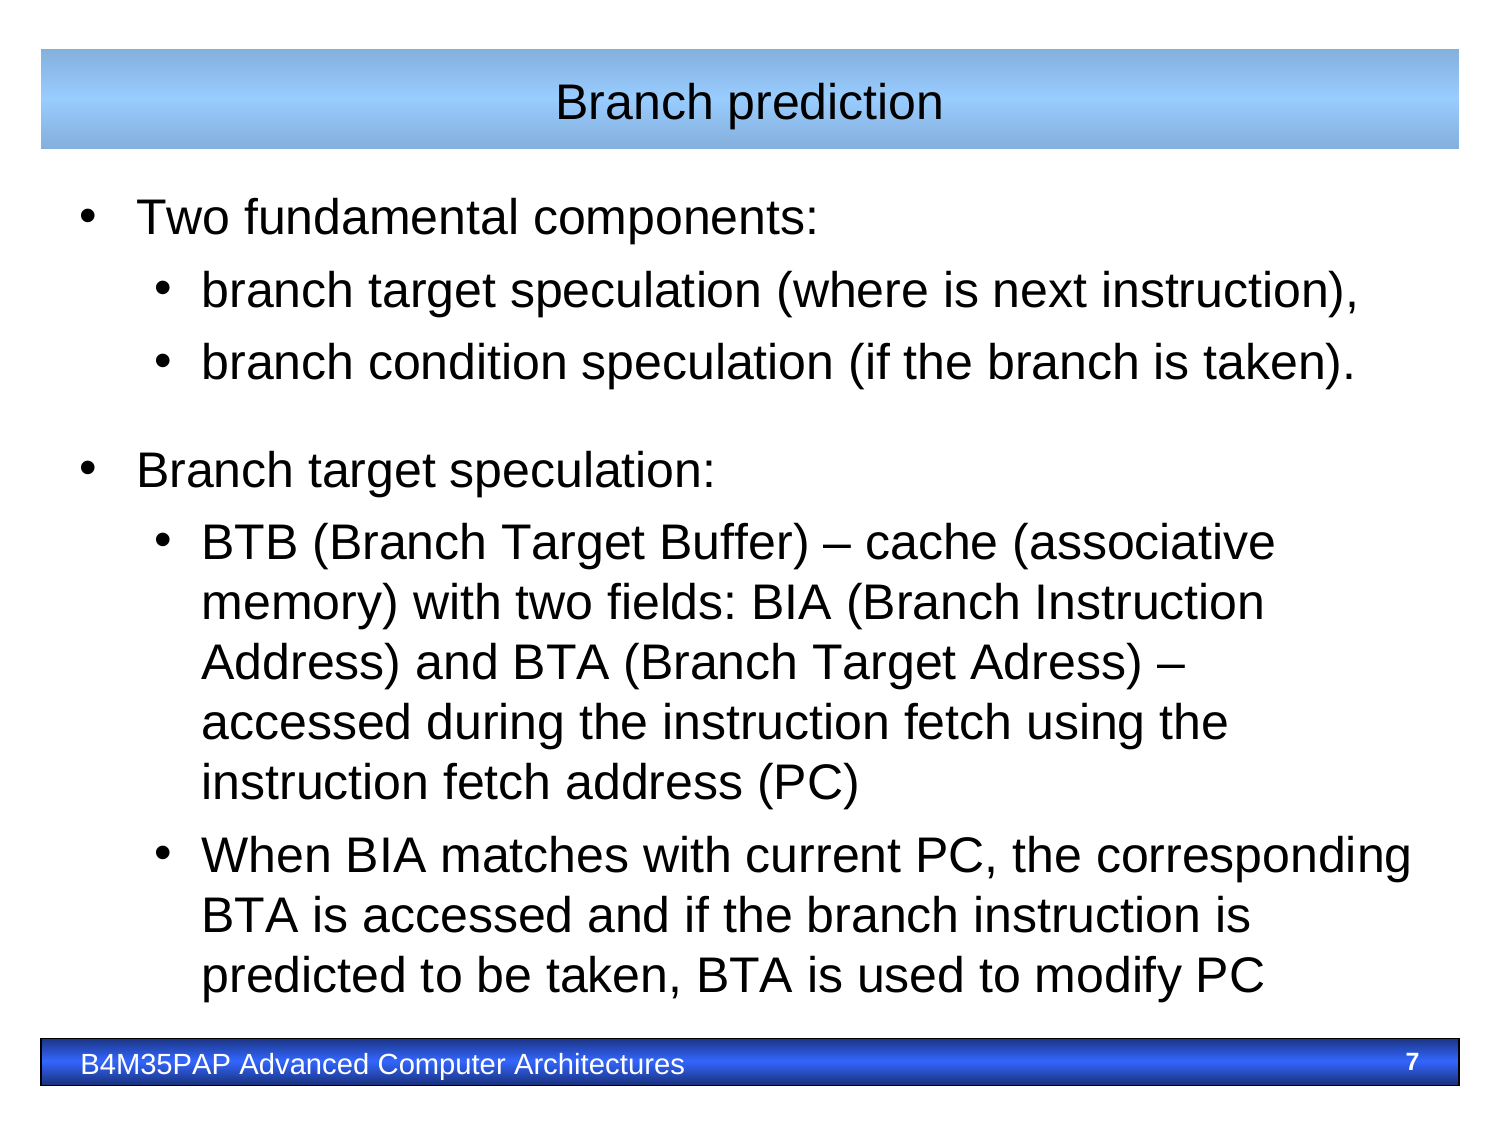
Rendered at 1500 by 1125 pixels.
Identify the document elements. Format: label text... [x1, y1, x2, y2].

list Two fundamental components: branch target speculation (where is next instruction), branch condition speculation (if the branch is taken). Branch target speculation: BTB (Branch Target Buffer) – cache (associative memory) with two fields: BIA (Branch Instruction Address) and BTA (Branch Target Adress) – accessed during the instruction fetch using the instruction fetch address (PC) When BIA matches with current PC, the corresponding BTA is accessed and if the branch instruction is predicted to be taken, BTA is used to modify PC [64, 177, 1436, 1041]
title Branch prediction [41, 49, 1459, 149]
